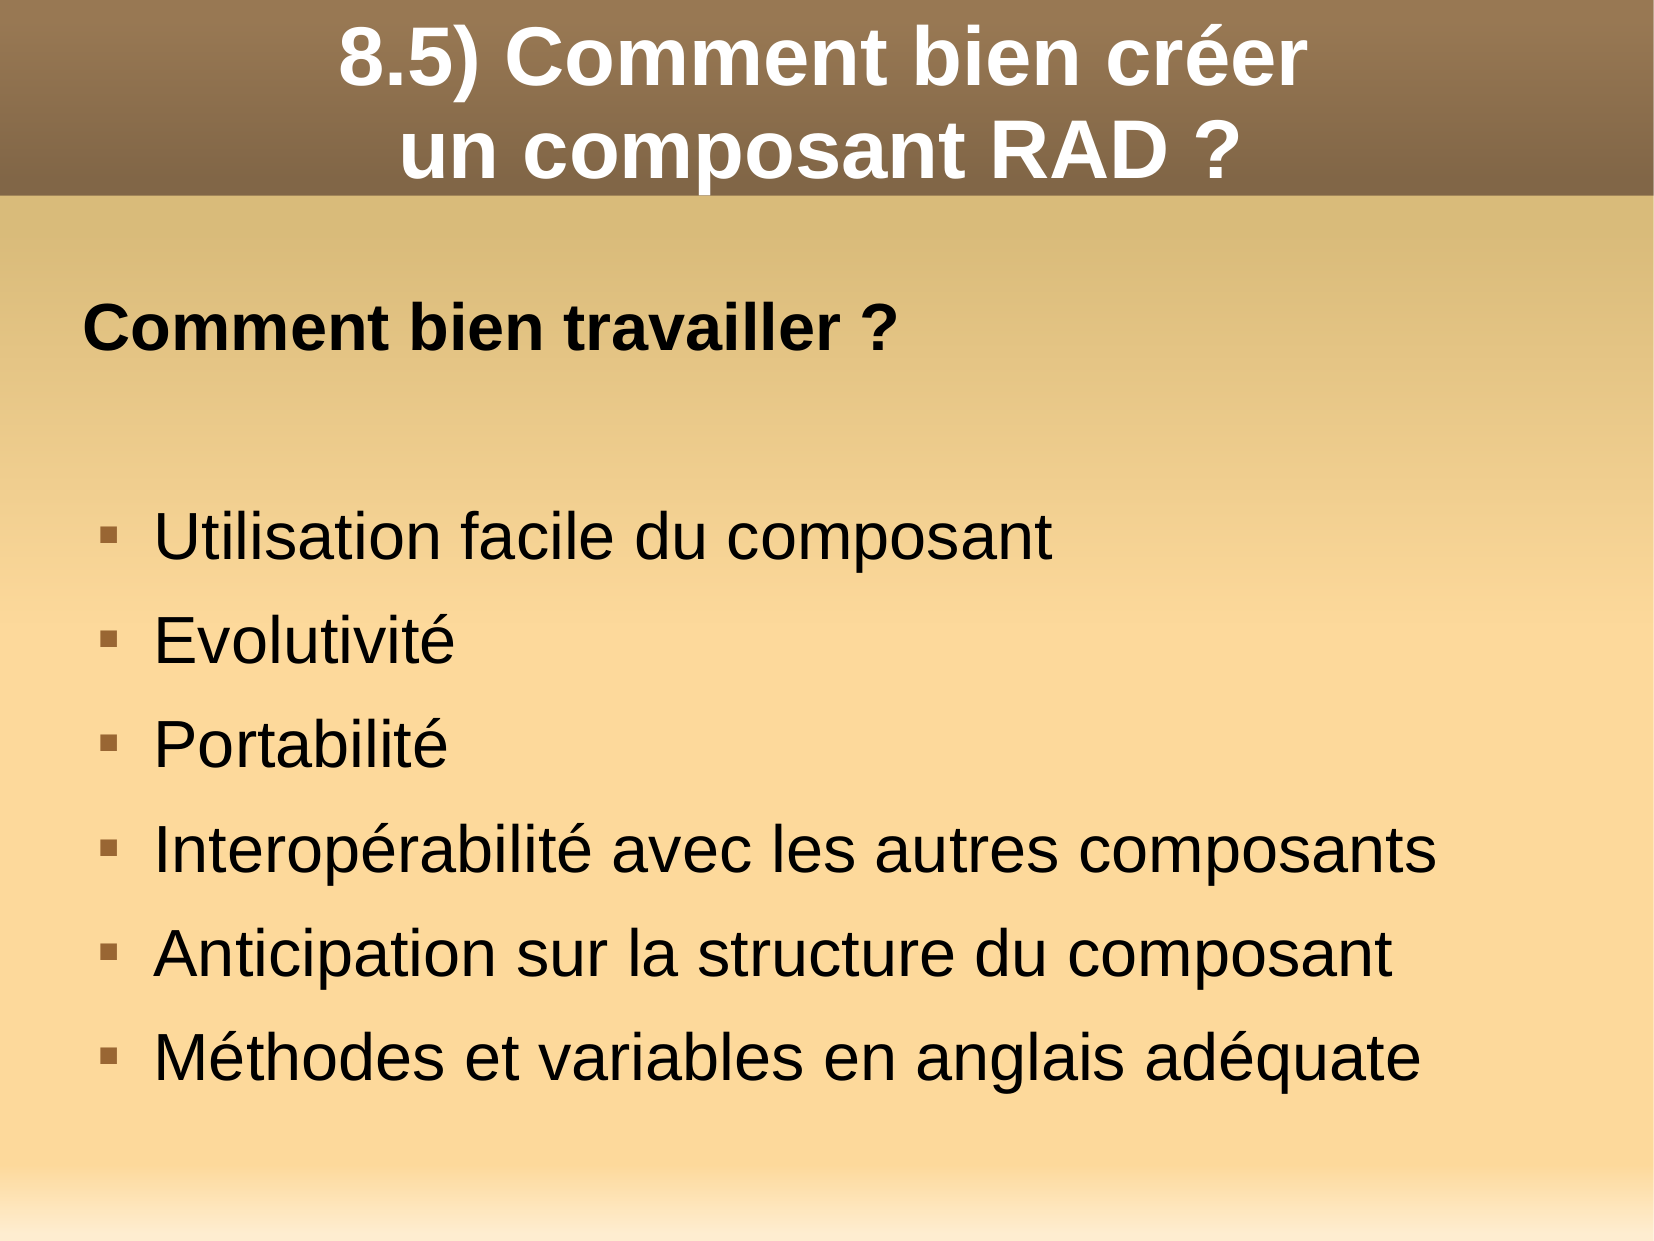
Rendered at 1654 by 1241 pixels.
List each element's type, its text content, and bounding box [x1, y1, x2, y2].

picture [0, 0, 1654, 1241]
list Comment bien travailler ? Utilisation facile du composant Evolutivité Portabilité Interopérabilité avec les autres composants Anticipation sur la structure du composant Méthodes et variables en anglais adéquate [82, 290, 1571, 1096]
title 8.5) Comment bien créer un composant RAD ? [76, 7, 1565, 200]
